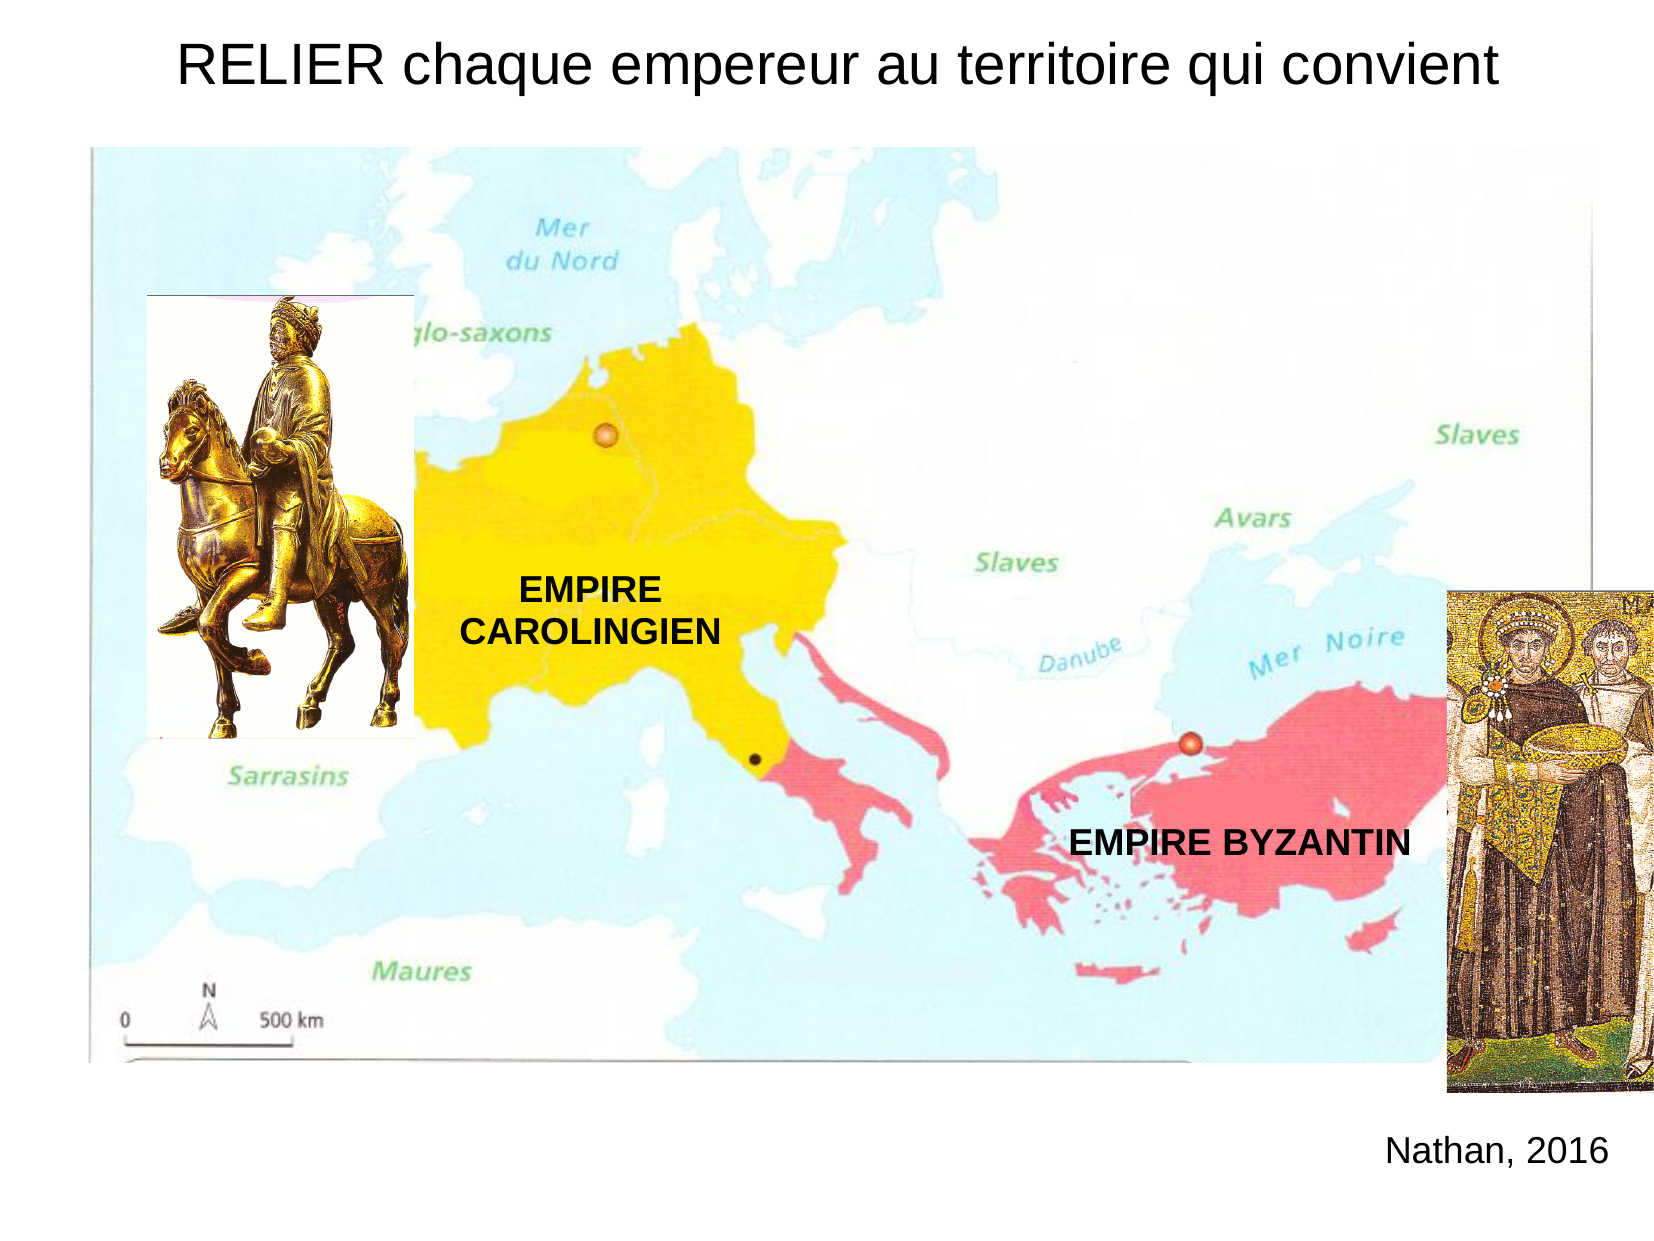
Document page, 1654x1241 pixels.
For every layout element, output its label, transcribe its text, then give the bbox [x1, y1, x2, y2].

text_box EMPIRE CAROLINGIEN [383, 561, 798, 663]
text_box Nathan, 2016 [1240, 1122, 1625, 1179]
picture [88, 147, 1654, 1093]
text_box EMPIRE BYZANTIN [1033, 814, 1447, 873]
title RELIER chaque empereur au territoire qui convient [53, 29, 1625, 99]
